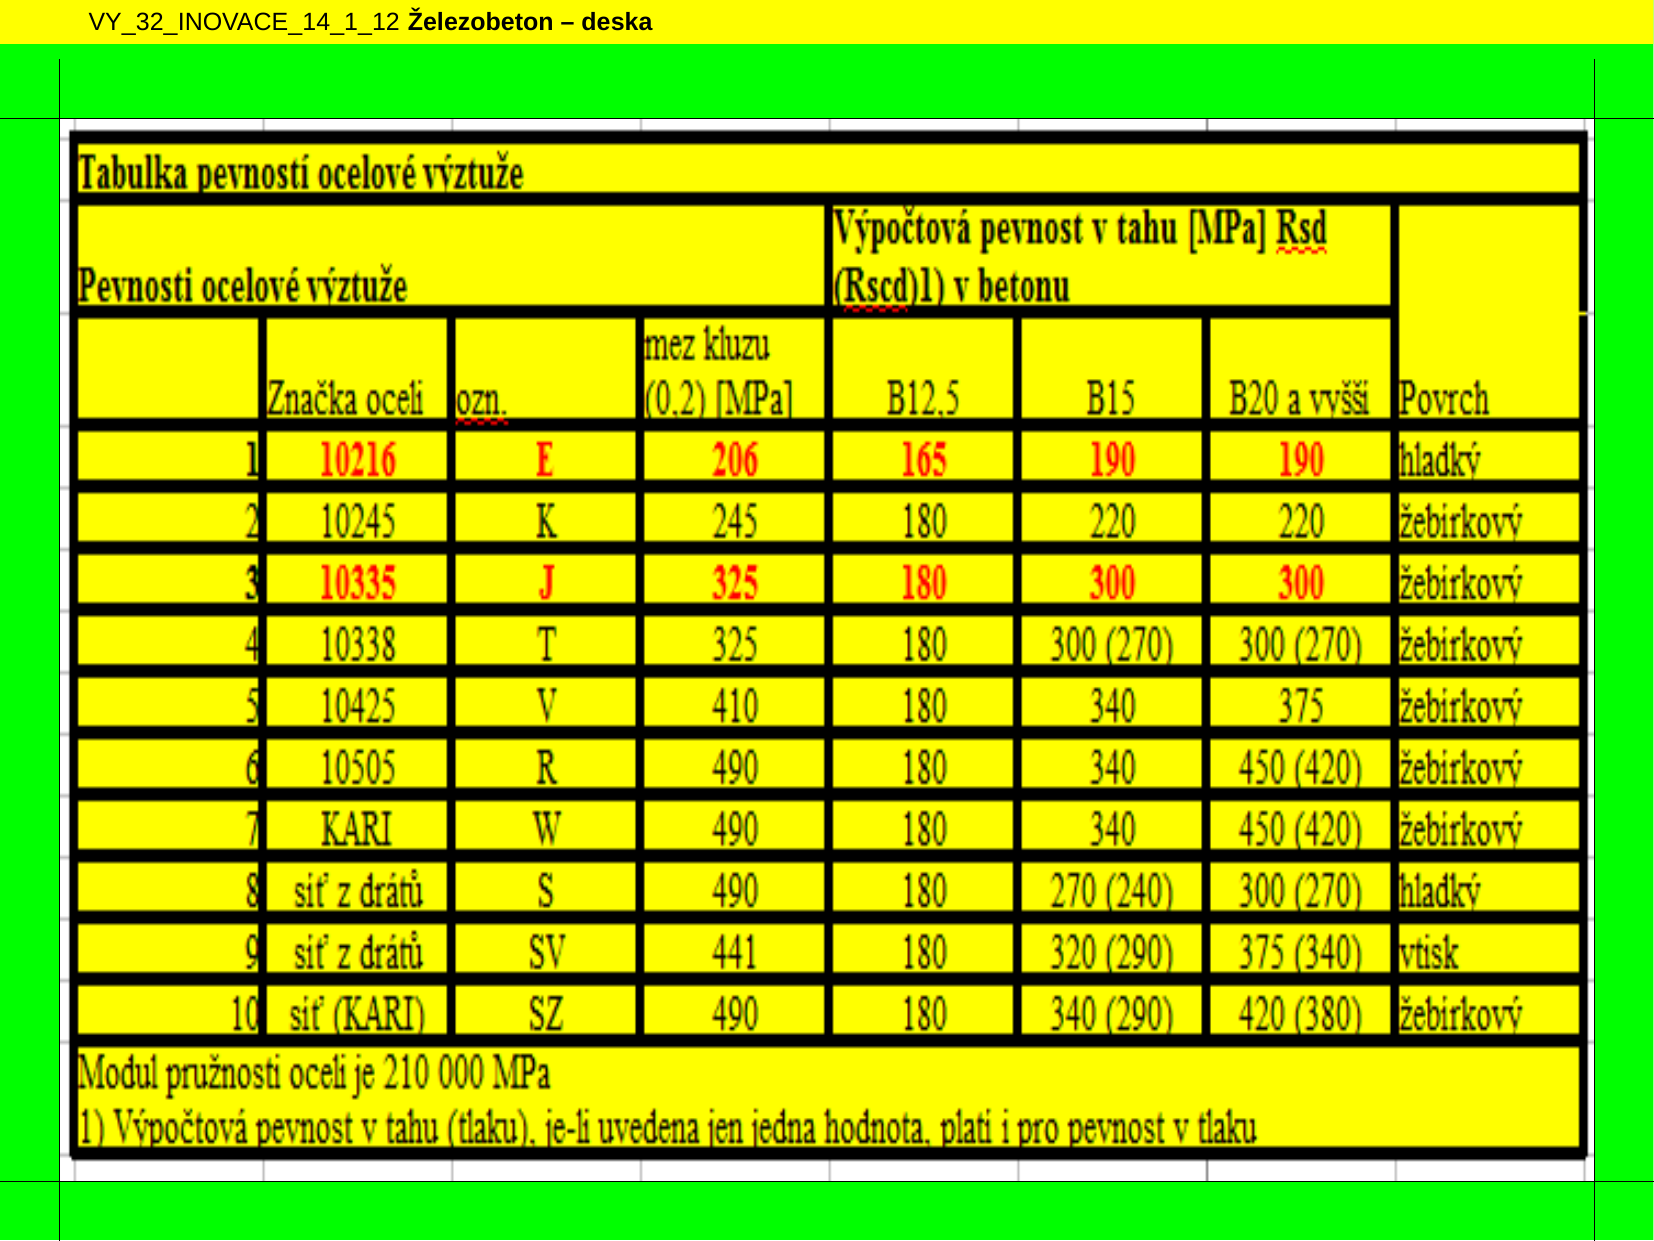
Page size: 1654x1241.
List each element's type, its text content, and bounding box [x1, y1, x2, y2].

text_box VY_32_INOVACE_14_1_12 Železobeton – deska [0, 0, 1654, 44]
picture [60, 119, 1594, 1181]
